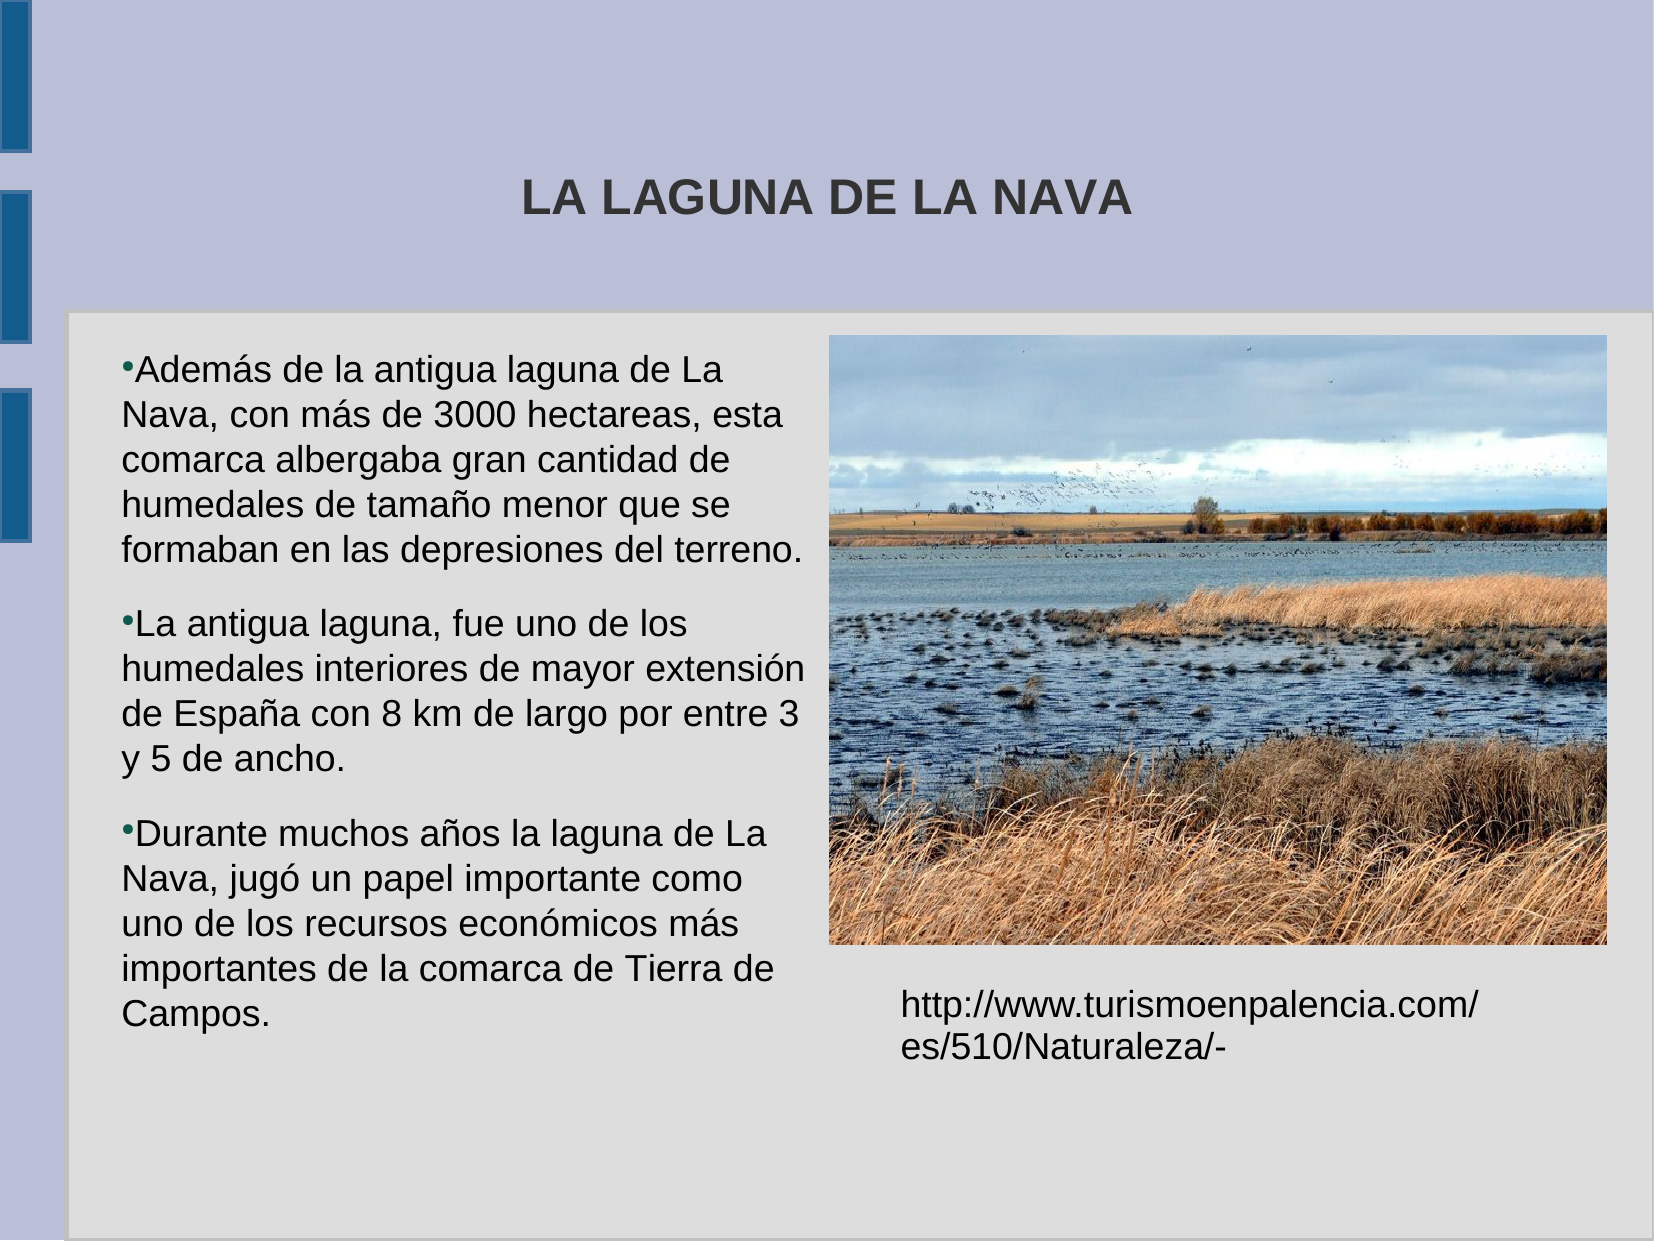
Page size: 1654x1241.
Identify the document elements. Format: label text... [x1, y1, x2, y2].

text_box http://www.turismoenpalencia.com/es/510/Naturaleza/- [885, 976, 1522, 1075]
title LA LAGUNA DE LA NAVA [121, 91, 1534, 299]
picture [829, 335, 1607, 945]
list Además de la antigua laguna de La Nava, con más de 3000 hectareas, esta comarca albergaba gran cantidad de humedales de tamaño menor que se formaban en las depresiones del terreno. La antigua laguna, fue uno de los humedales interiores de mayor extensión de España con 8 km de largo por entre 3 y 5 de ancho. Durante muchos años la laguna de La Nava, jugó un papel importante como uno de los recursos económicos más importantes de la comarca de Tierra de Campos. [121, 344, 811, 1127]
